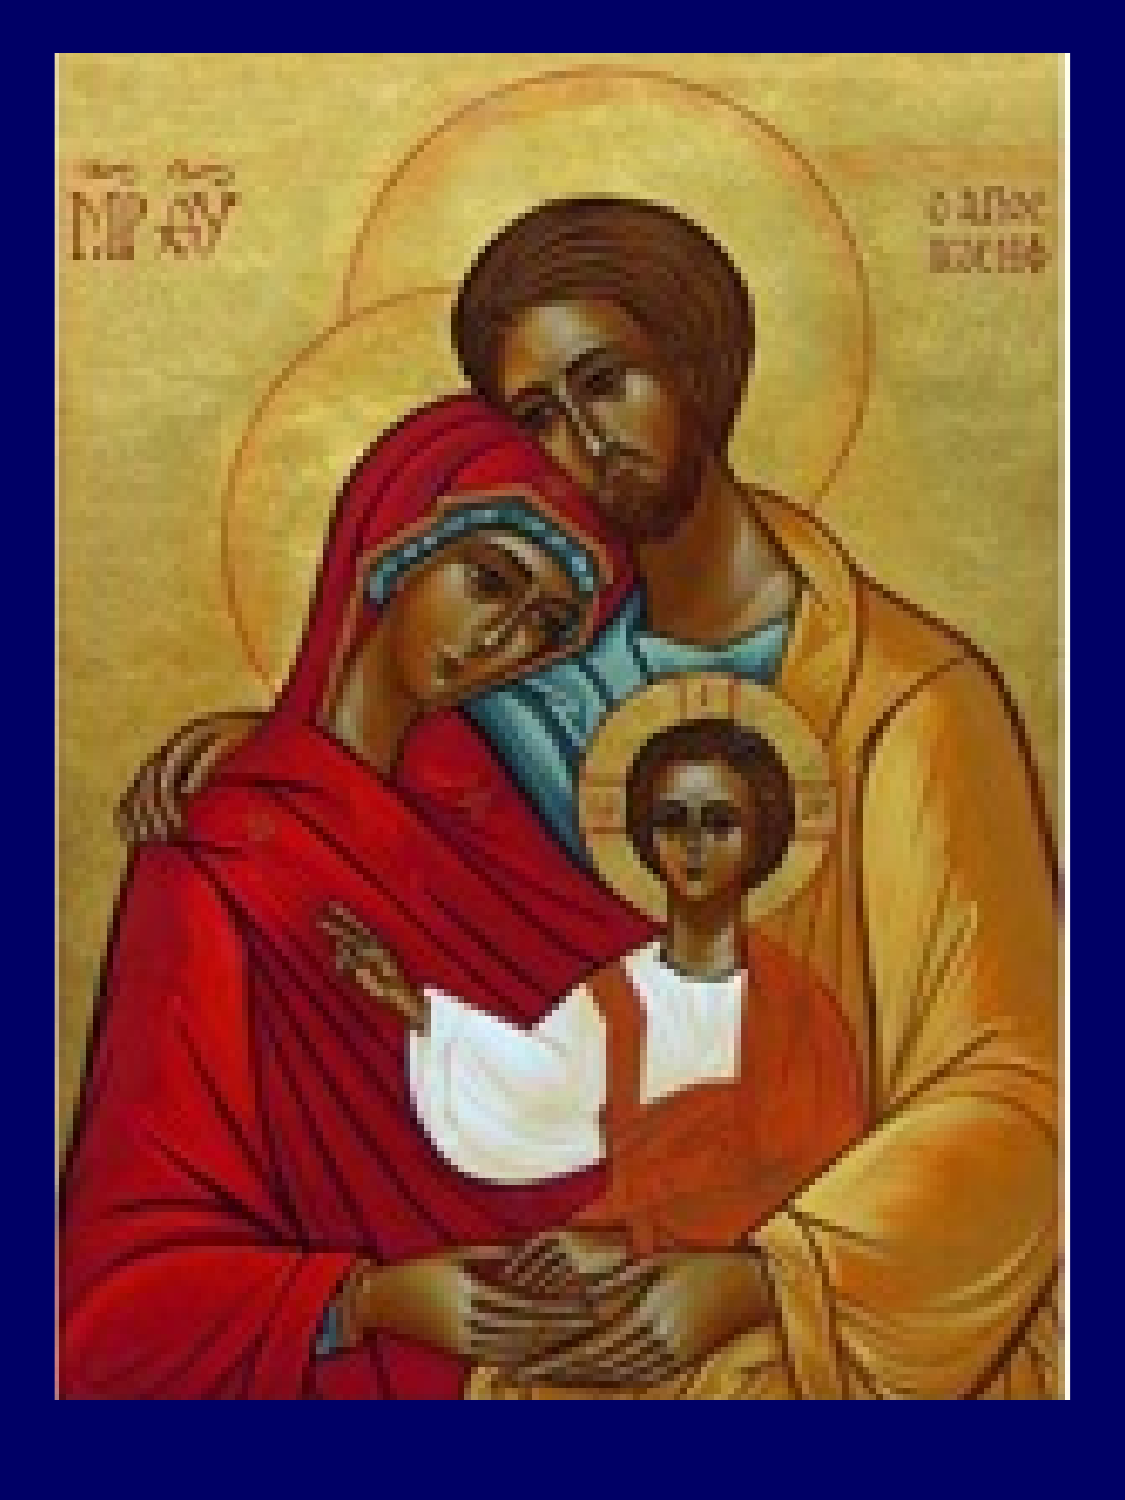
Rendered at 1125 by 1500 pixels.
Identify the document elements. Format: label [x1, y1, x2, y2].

picture [54, 53, 1071, 1400]
